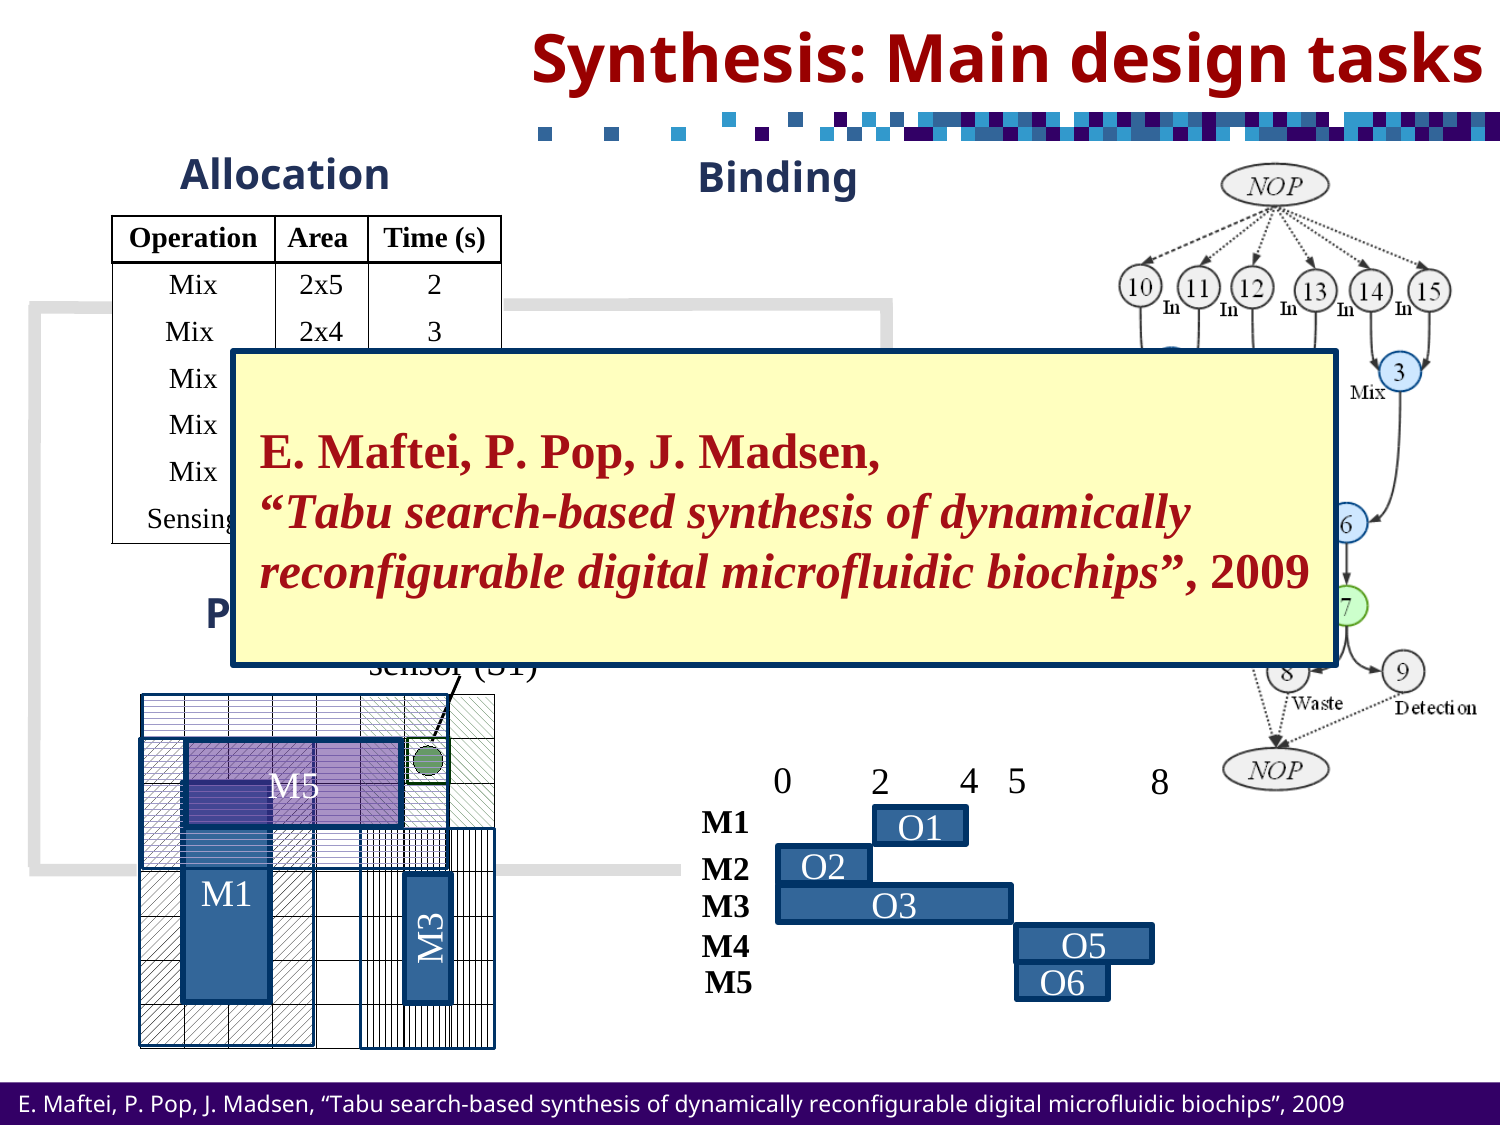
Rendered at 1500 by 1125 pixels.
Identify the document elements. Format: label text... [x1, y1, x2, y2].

table_header Time (s) [369, 217, 500, 261]
text_box 8 [1135, 749, 1185, 810]
table_cell 3 [369, 309, 501, 351]
text_box O2 [777, 845, 870, 883]
table_cell Mix [113, 264, 275, 309]
text_box Placement [173, 584, 233, 632]
text_box M5 [689, 953, 768, 1008]
table_cell Mix [113, 356, 233, 403]
text_box Allocation [160, 145, 411, 194]
text_box M3 [687, 877, 793, 945]
table_cell 2 [369, 264, 501, 309]
table_cell 2x5 [276, 264, 368, 309]
text_box 5 [992, 749, 1042, 809]
text_box E. Maftei, P. Pop, J. Madsen, “Tabu search-based synthesis of dynamically reconfigurable digital microfluidic biochips”, 2009 [3, 1081, 1363, 1125]
text_box 2 [856, 749, 905, 810]
text_box M5 [186, 739, 401, 828]
text_box Binding [683, 155, 896, 203]
title Synthesis: Main design tasks [0, 5, 1500, 106]
text_box O6 [1016, 961, 1109, 1000]
text_box O5 [1015, 924, 1153, 962]
text_box E. Maftei, P. Pop, J. Madsen, “Tabu search-based synthesis of dynamically reconfigurable digital microfluidic biochips”, 2009 [233, 351, 1337, 666]
table_header Operation [113, 217, 274, 261]
table_header Area [276, 217, 367, 261]
table_cell Sensing [113, 497, 233, 543]
text_box sensor (S1) [353, 666, 554, 691]
text_box M2 [686, 839, 765, 895]
table_cell 2x4 [276, 309, 368, 351]
picture [1103, 145, 1489, 804]
table_cell Mix [113, 403, 233, 450]
text_box O1 [874, 806, 967, 844]
text_box M3 [404, 874, 452, 1003]
text_box M1 [183, 869, 271, 1002]
text_box 4 [945, 749, 992, 809]
table_cell Mix [113, 450, 233, 497]
text_box O3 [777, 885, 1011, 923]
text_box M1 [686, 793, 765, 839]
table_cell Mix [113, 309, 275, 356]
text_box 0 [758, 749, 807, 809]
text_box M4 [686, 917, 765, 973]
text_box [139, 694, 495, 1049]
